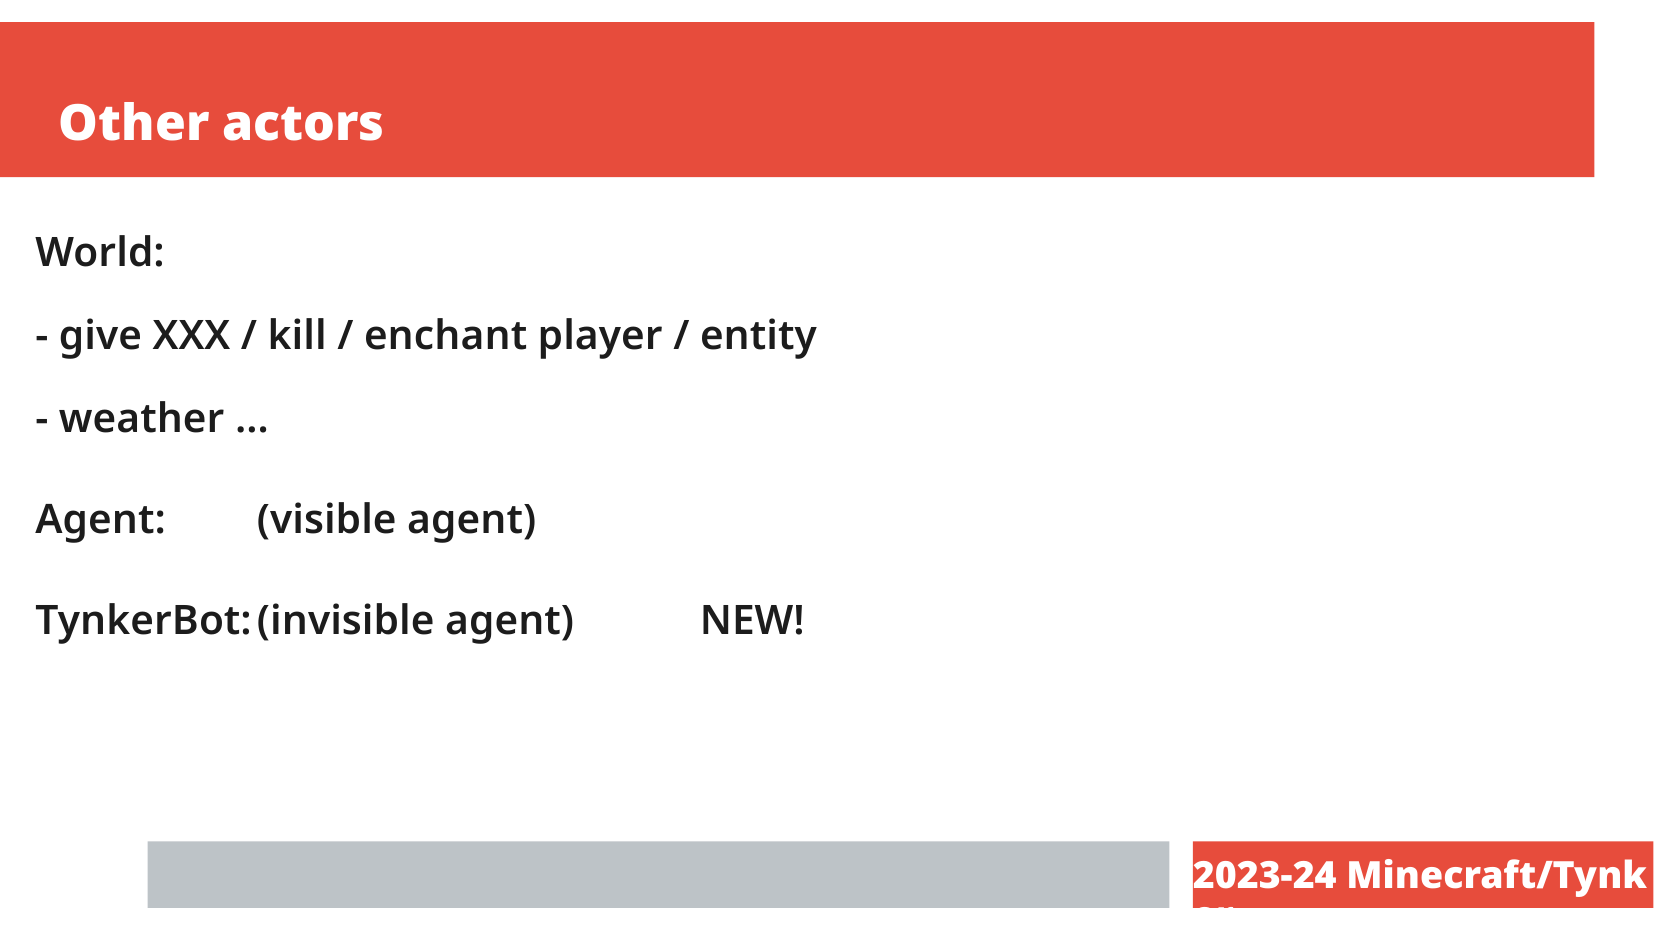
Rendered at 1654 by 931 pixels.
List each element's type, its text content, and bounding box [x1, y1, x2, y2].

title Other actors [59, 44, 1595, 156]
list World: - give XXX / kill / enchant player / entity - weather … Agent: (visible agent) TynkerBot: (invisible agent) NEW! [35, 194, 1619, 820]
